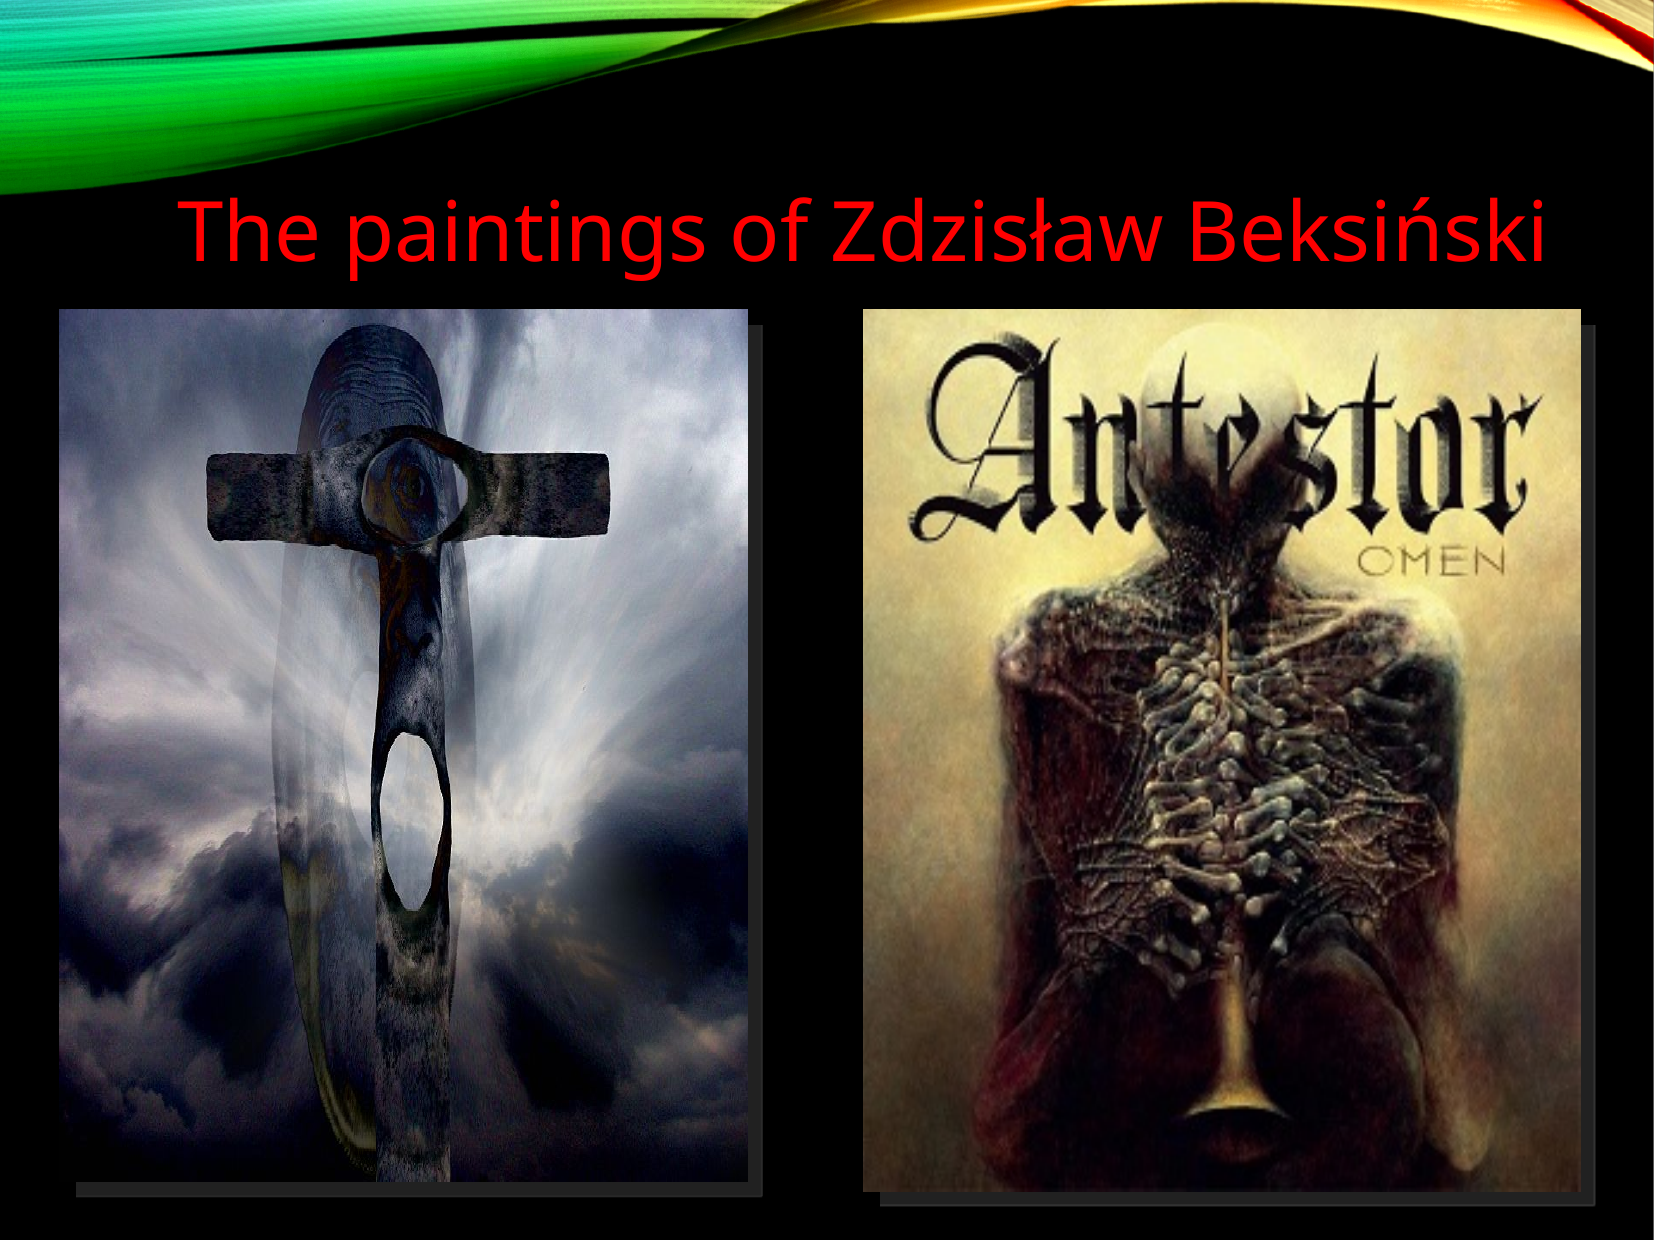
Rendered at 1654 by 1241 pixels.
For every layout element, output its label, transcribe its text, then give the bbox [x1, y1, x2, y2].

picture [59, 309, 748, 1182]
picture [863, 309, 1581, 1192]
text_box The paintings of Zdzisław Beksiński [112, 170, 1616, 287]
